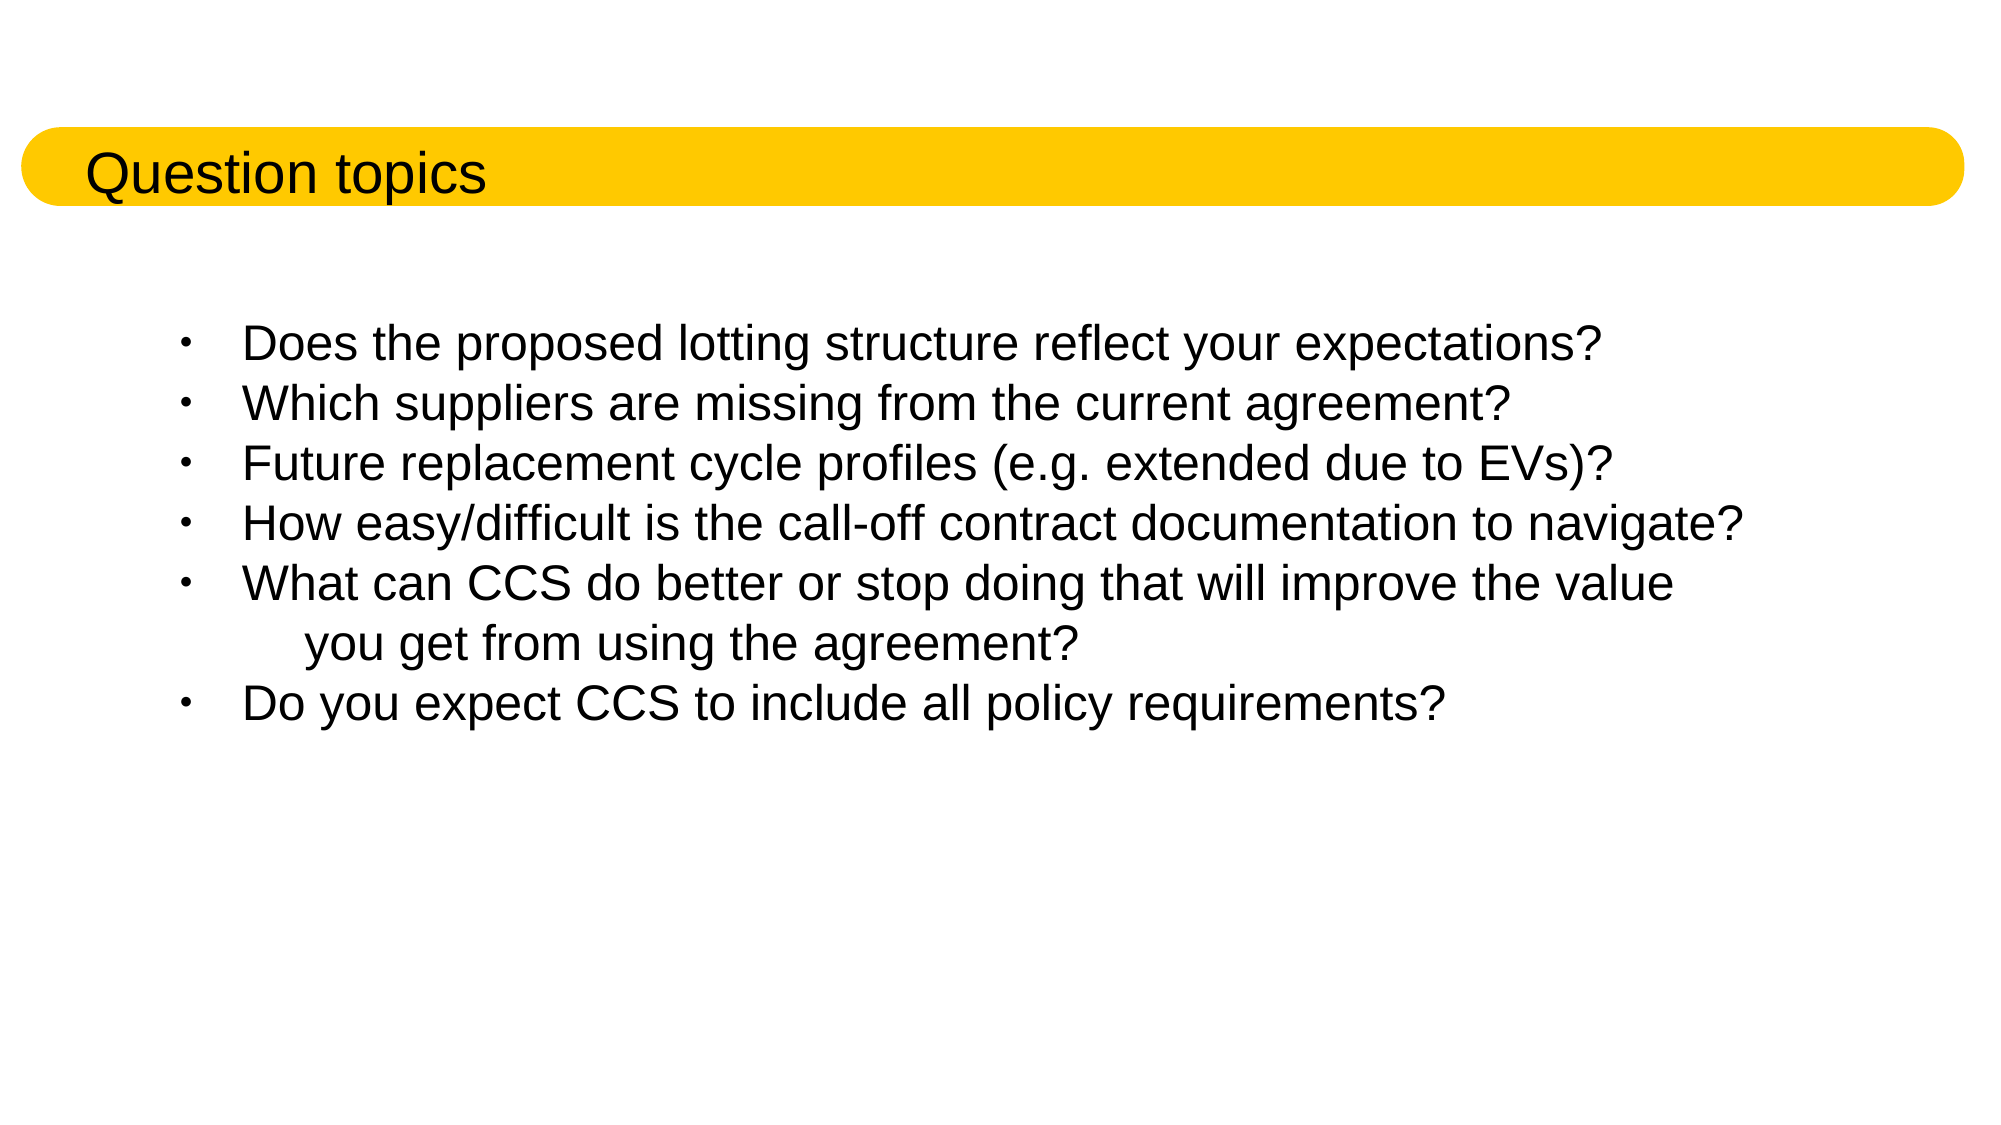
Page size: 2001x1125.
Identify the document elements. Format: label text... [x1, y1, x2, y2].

text_box Does the proposed lotting structure reflect your expectations? Which suppliers are missing from the current agreement? Future replacement cycle profiles (e.g. extended due to EVs)? How easy/difficult is the call-off contract documentation to navigate? What can CCS do better or stop doing that will improve the value you get from using the agreement? Do you expect CCS to include all policy requirements? [139, 295, 1783, 1024]
title Question topics [65, 115, 1638, 254]
